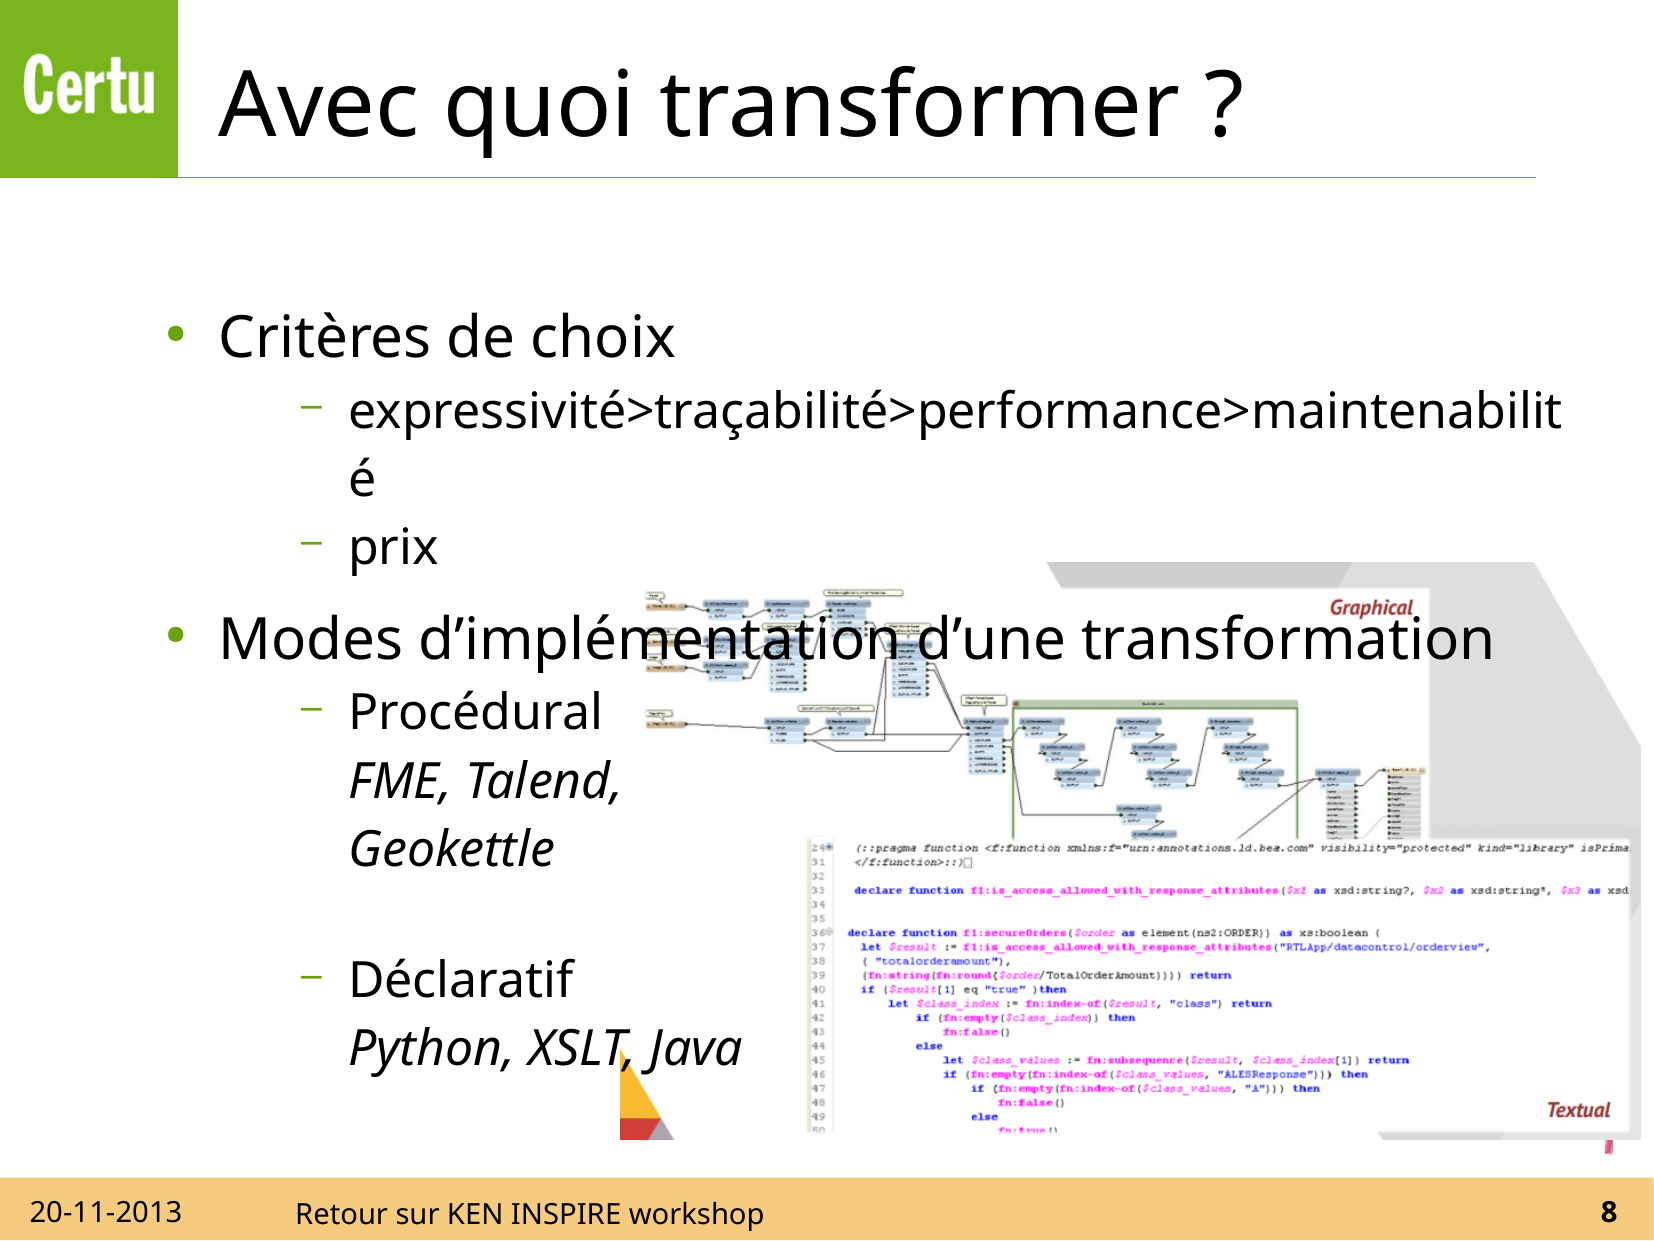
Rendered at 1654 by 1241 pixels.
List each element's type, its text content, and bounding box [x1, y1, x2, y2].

title Avec quoi transformer ? [218, 47, 1536, 155]
list Critères de choix expressivité>traçabilité>performance>maintenabilité prix Modes d’implémentation d’une transformation Procédural FME, Talend, Geokettle Déclaratif Python, XSLT, Java [147, 295, 1565, 1114]
picture [0, 0, 178, 178]
picture [620, 562, 1654, 1165]
